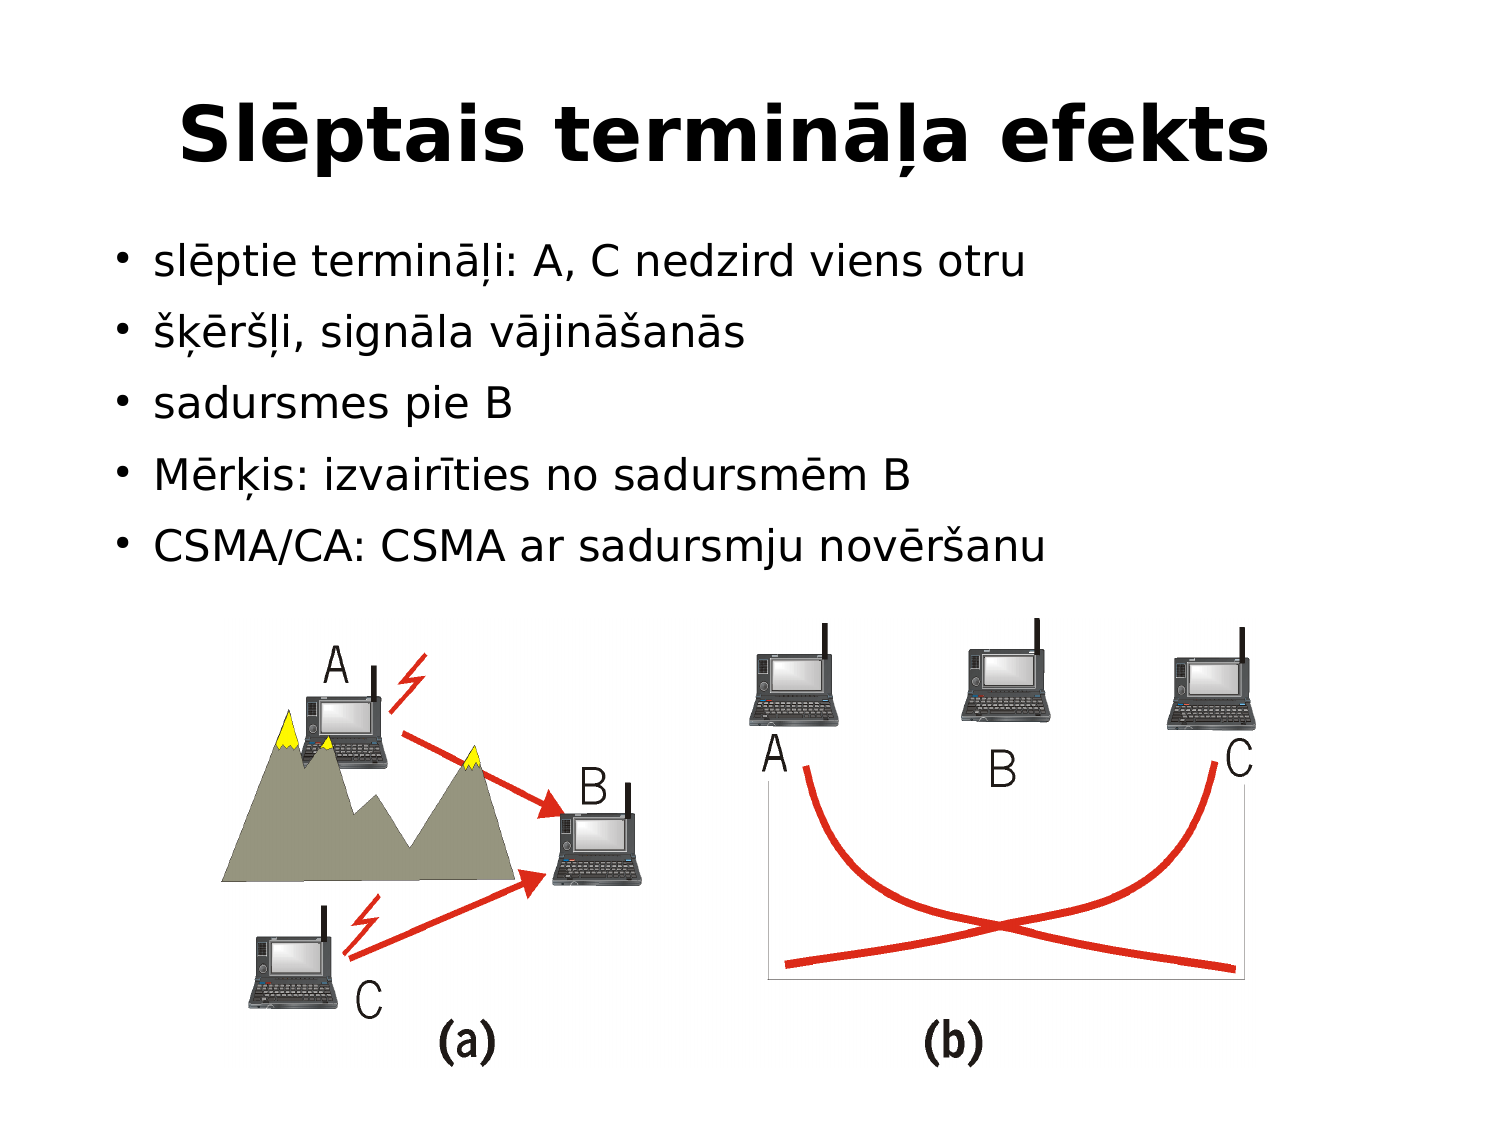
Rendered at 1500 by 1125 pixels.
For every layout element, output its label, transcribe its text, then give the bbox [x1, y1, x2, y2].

title Slēptais termināļa efekts [87, 37, 1363, 224]
list slēptie termināļi: A, C nedzird viens otru šķēršļi, signāla vājināšanās sadursmes pie B Mērķis: izvairīties no sadursmēm B CSMA/CA: CSMA ar sadursmju novēršanu [87, 224, 1420, 582]
picture [221, 618, 1256, 1068]
